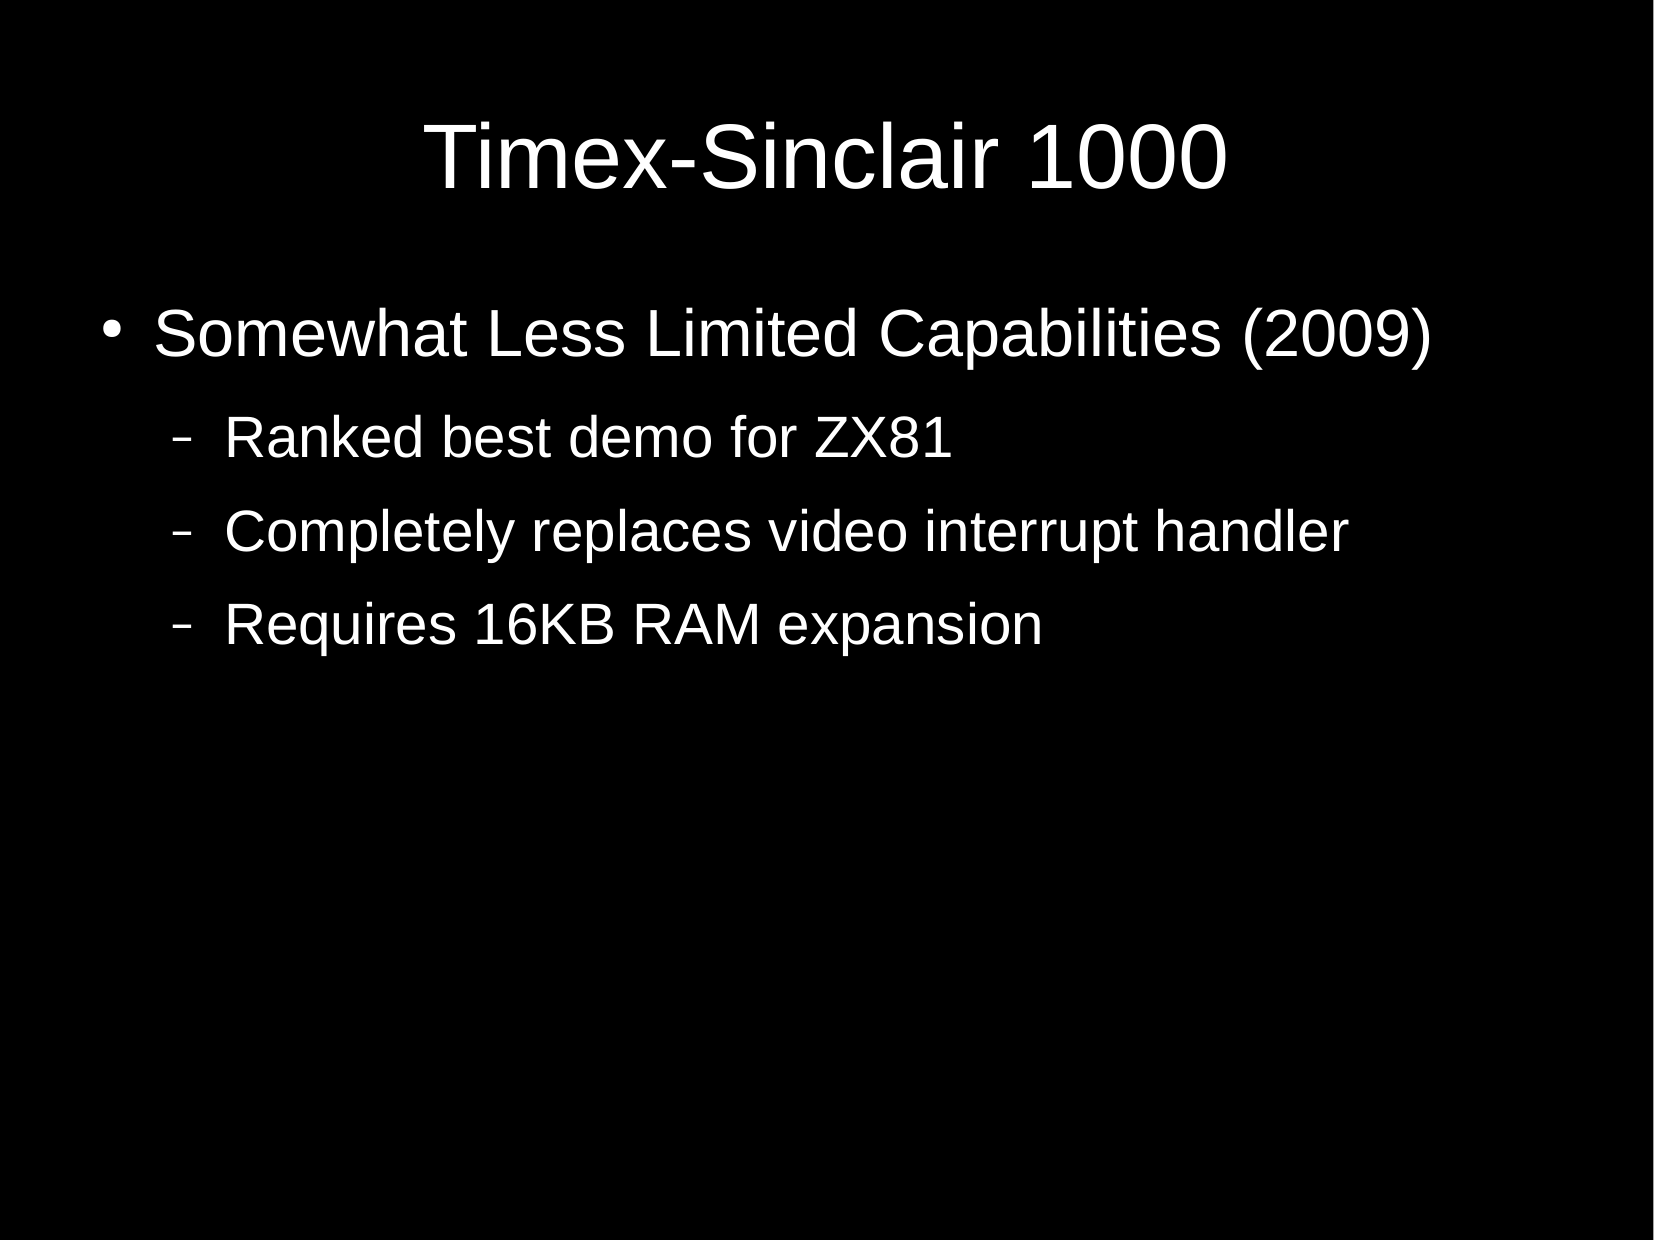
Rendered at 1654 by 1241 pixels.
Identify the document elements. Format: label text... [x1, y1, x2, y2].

title Timex-Sinclair 1000 [82, 56, 1570, 248]
list Somewhat Less Limited Capabilities (2009) Ranked best demo for ZX81 Completely replaces video interrupt handler Requires 16KB RAM expansion [82, 290, 1570, 1108]
